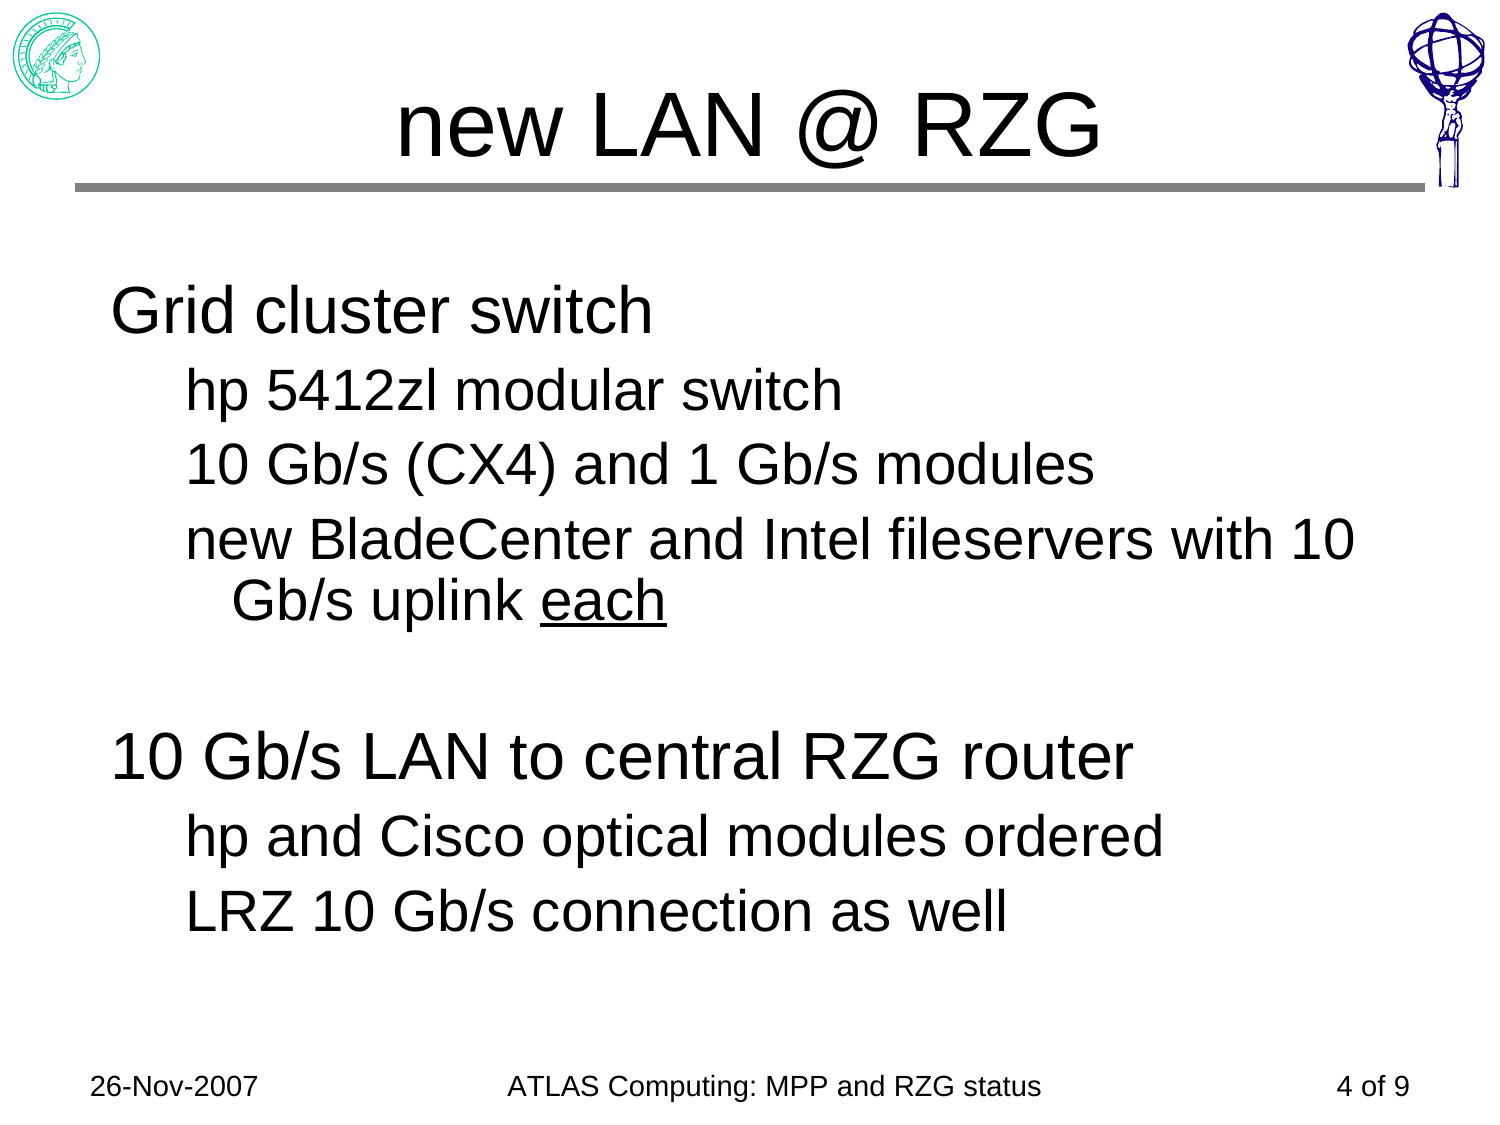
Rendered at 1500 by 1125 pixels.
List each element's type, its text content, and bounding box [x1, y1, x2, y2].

list Grid cluster switch hp 5412zl modular switch 10 Gb/s (CX4) and 1 Gb/s modules new BladeCenter and Intel fileservers with 10 Gb/s uplink each 10 Gb/s LAN to central RZG router hp and Cisco optical modules ordered LRZ 10 Gb/s connection as well [110, 277, 1392, 1021]
title new LAN @ RZG [110, 34, 1392, 222]
